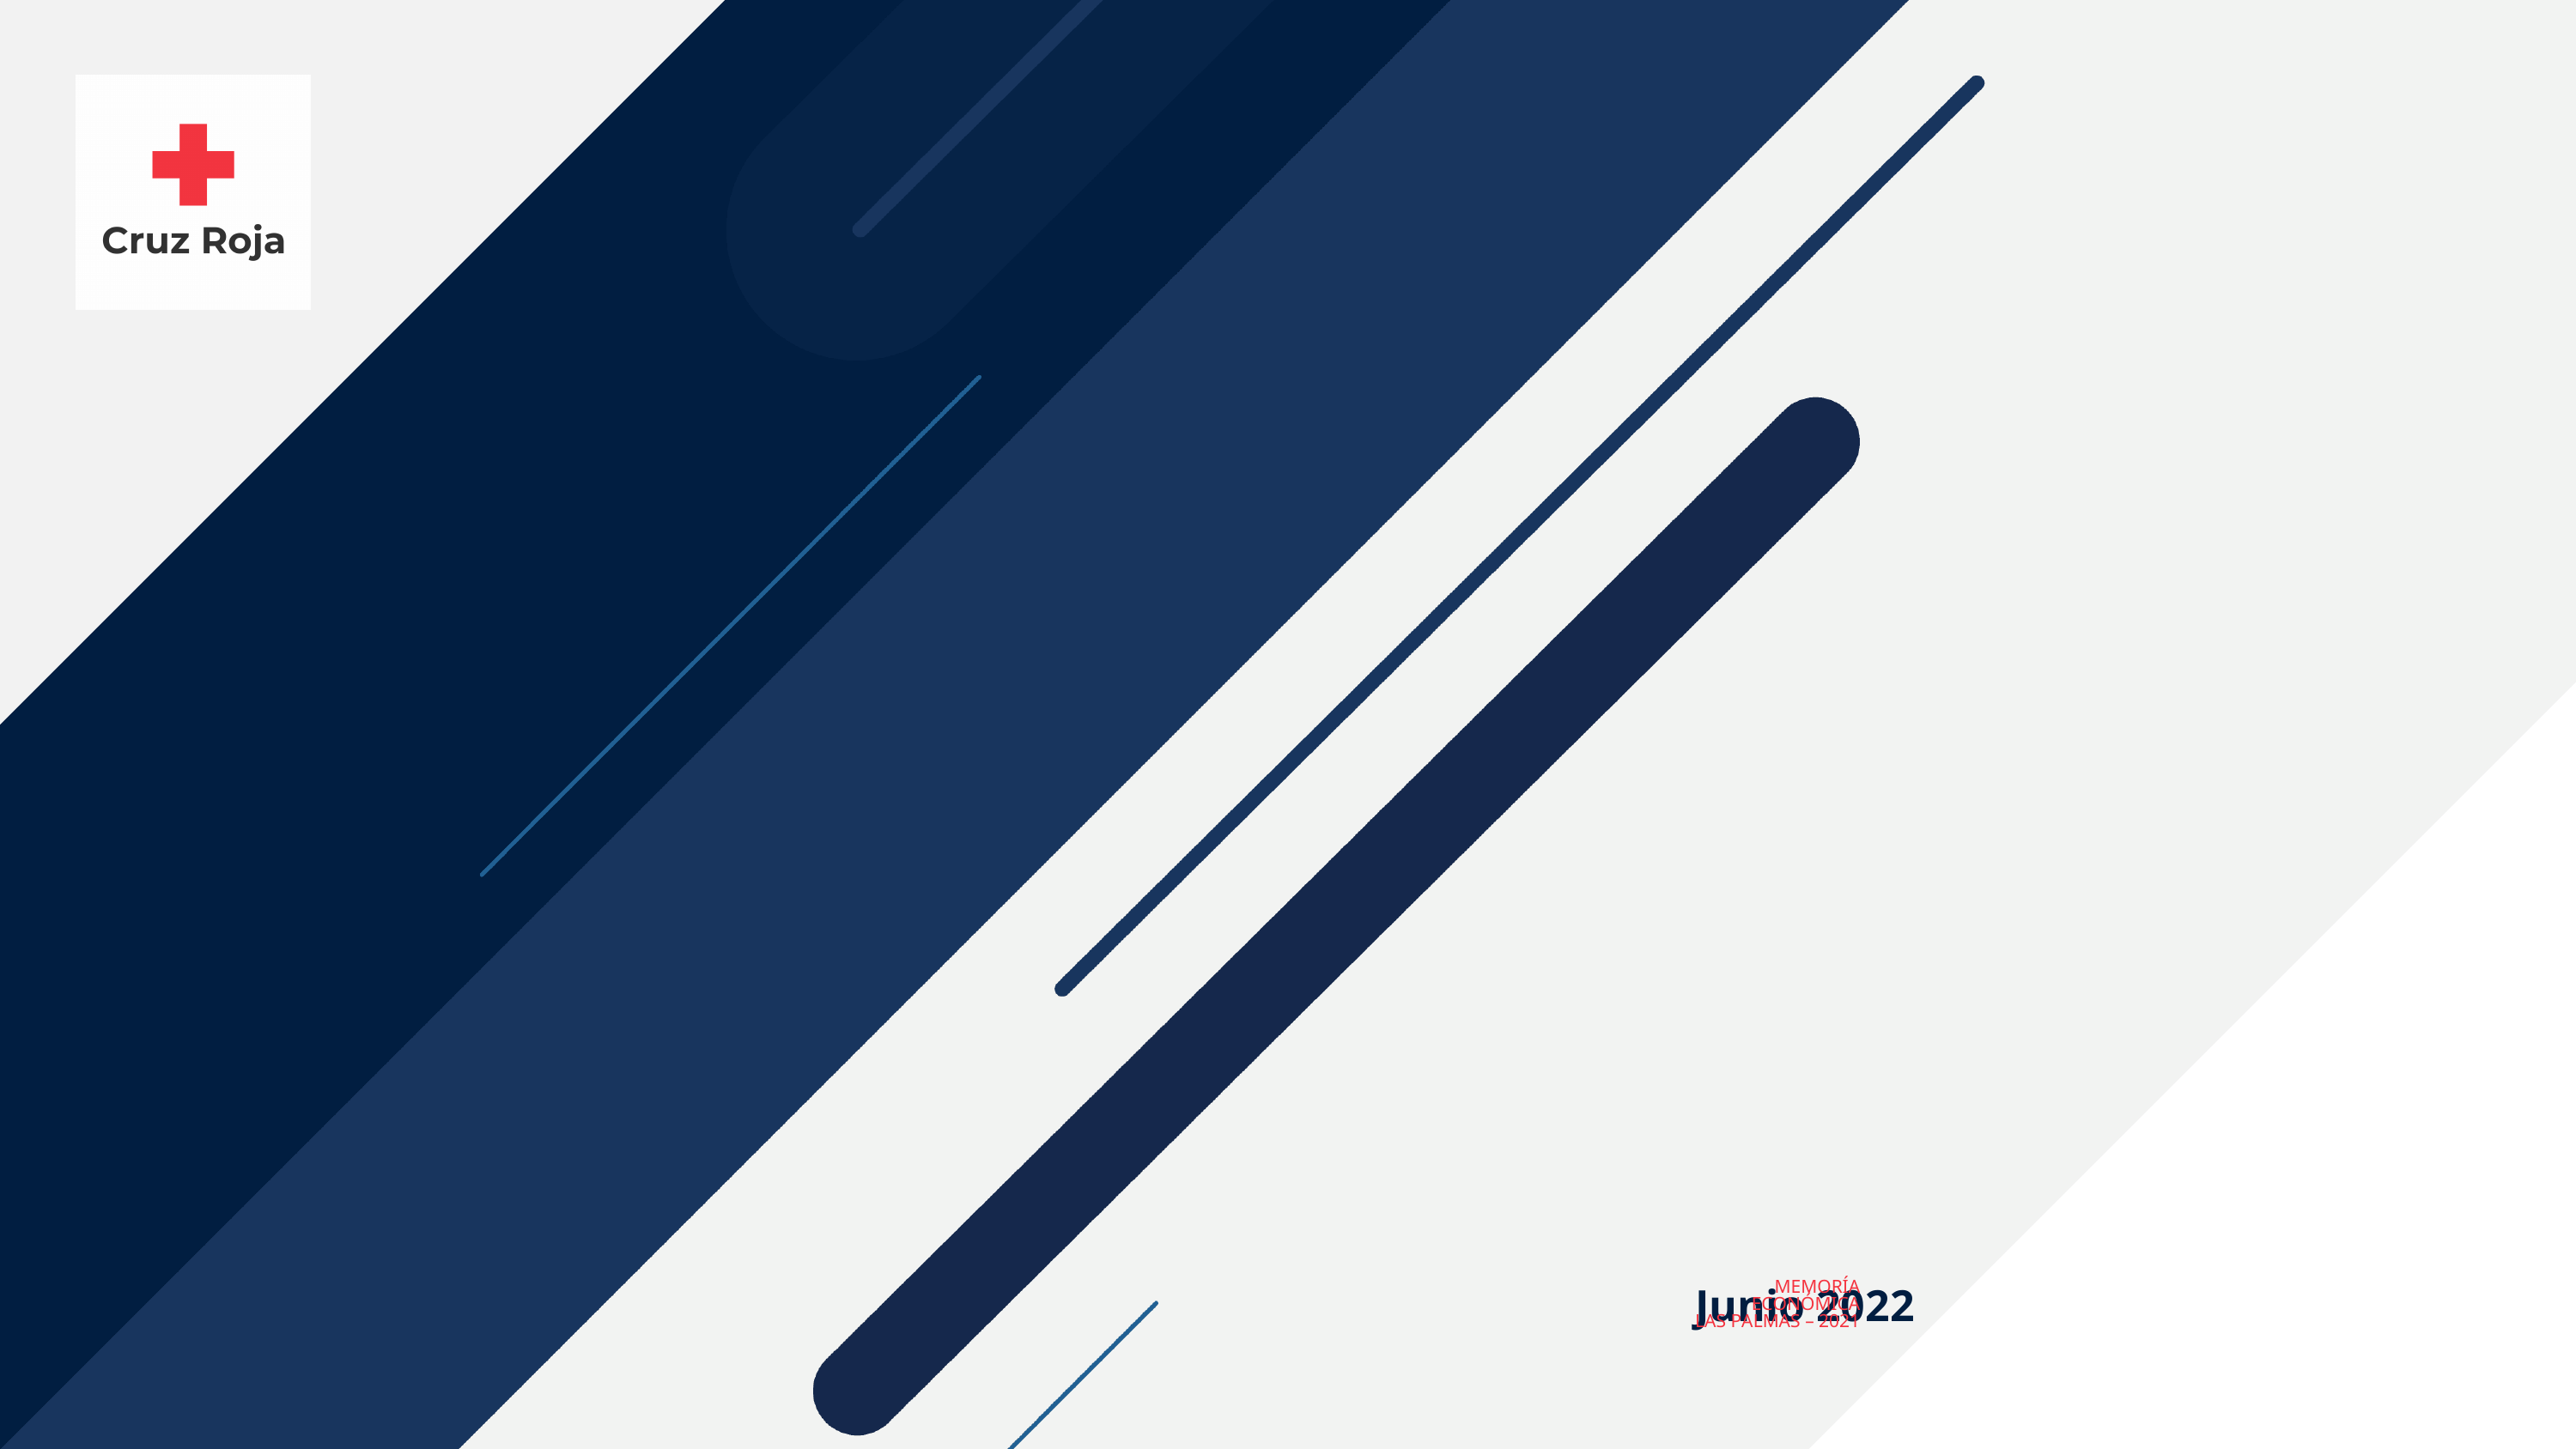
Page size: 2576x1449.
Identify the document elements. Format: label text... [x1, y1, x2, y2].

list MEMORÍA ECONÓMICA LAS PALMAS – 2021 [982, 824, 2415, 1176]
list Junio 2022 [1688, 1272, 2409, 1337]
